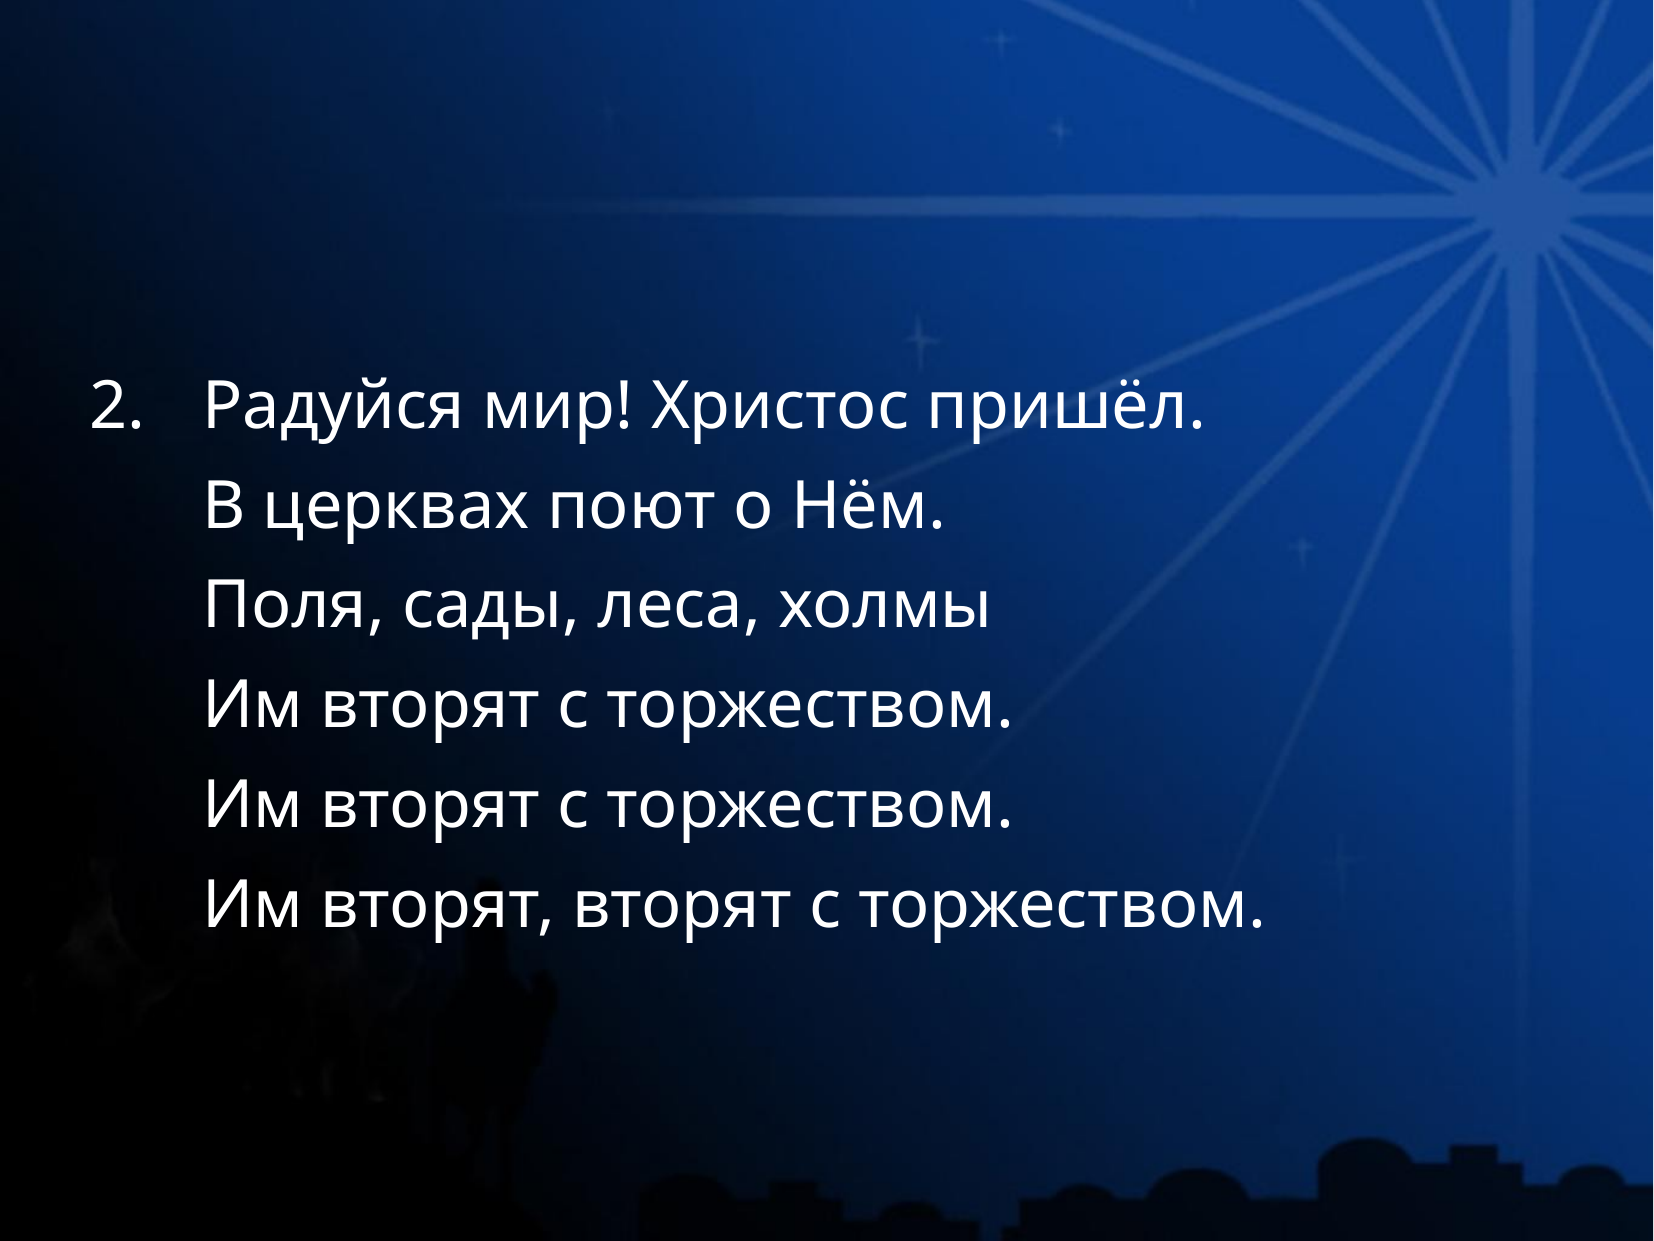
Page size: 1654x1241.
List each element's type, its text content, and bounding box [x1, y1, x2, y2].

text_box 2. Радуйся мир! Христос пришёл. В церквах поют о Нём. Поля, сады, леса, холмы Им вторят с торжеством. Им вторят с торжеством. Им вторят, вторят с торжеством. [75, 150, 1576, 1163]
picture [0, 0, 1654, 1241]
